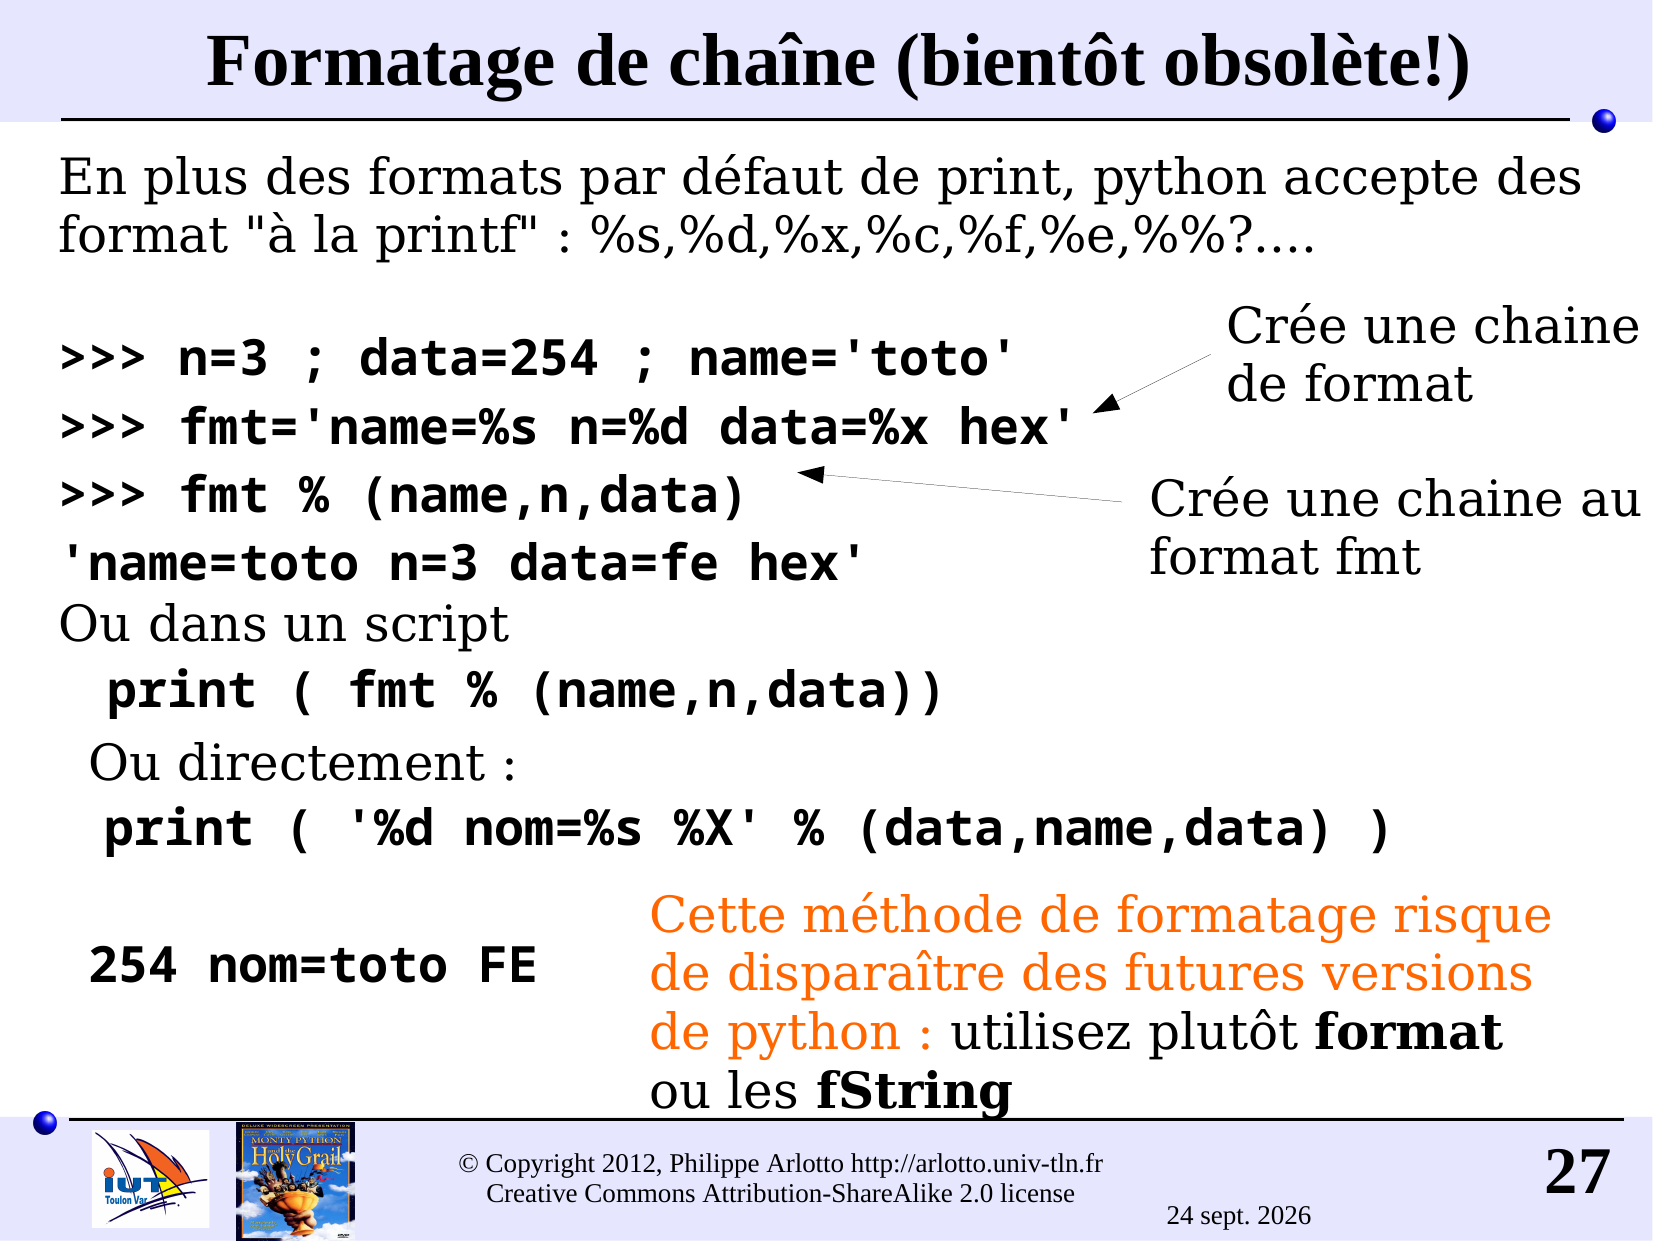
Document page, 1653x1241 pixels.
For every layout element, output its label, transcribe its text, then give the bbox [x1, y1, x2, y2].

text_box Crée une chaine de format [1226, 296, 1642, 414]
text_box Cette méthode de formatage risque de disparaître des futures versions de python : utilisez plutôt format ou les fString [649, 885, 1565, 1120]
text_box En plus des formats par défaut de print, python accepte des format "à la printf" : %s,%d,%x,%c,%f,%e,%%?.... >>> n=3 ; data=254 ; name='toto' >>> fmt='name=%s n=%d data=%x hex' >>> fmt % (name,n,data) 'name=toto n=3 data=fe hex' Ou dans un script print ( fmt % (name,n,data)) [59, 147, 1585, 798]
title Formatage de chaîne (bientôt obsolète!) [95, 14, 1585, 107]
picture [236, 1122, 355, 1241]
text_box Ou directement : print ( '%d nom=%s %X' % (data,name,data) ) 254 nom=toto FE [88, 733, 1395, 973]
text_box Crée une chaine au format fmt [1149, 469, 1643, 588]
